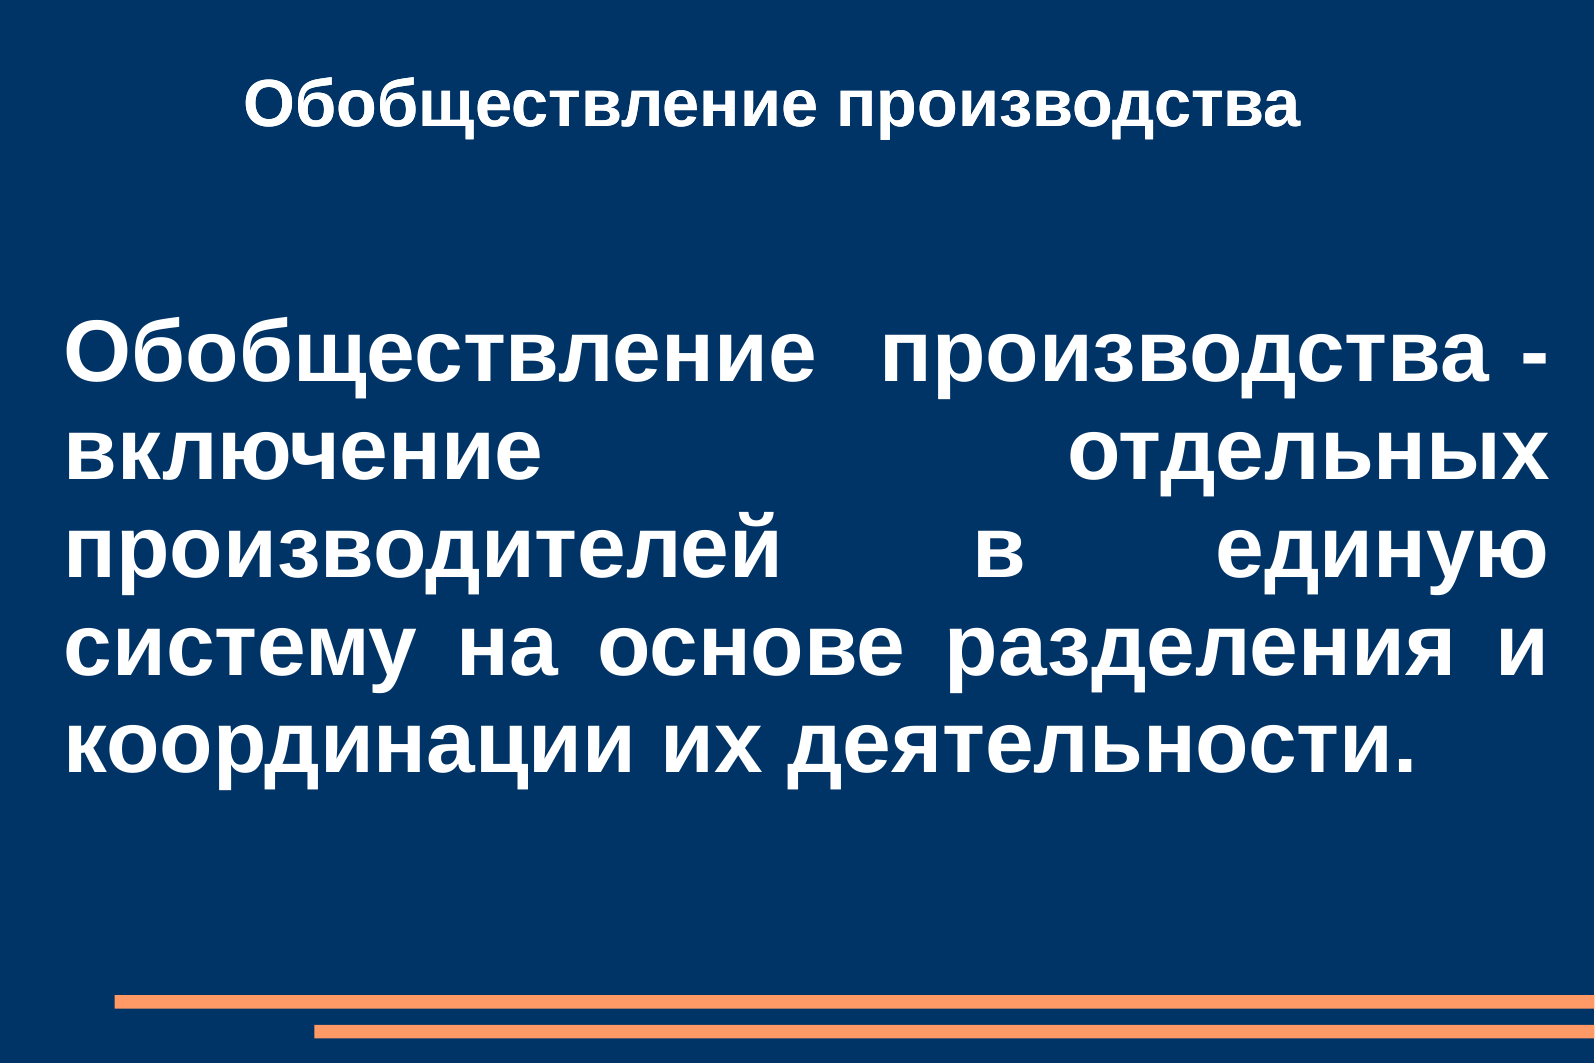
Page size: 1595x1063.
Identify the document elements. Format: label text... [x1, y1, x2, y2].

text_box Обобществление производства [88, 59, 1458, 207]
text_box Обобществление производства - включение отдельных производителей в единую систему на основе разделения и координации их деятельности. [48, 295, 1565, 1034]
